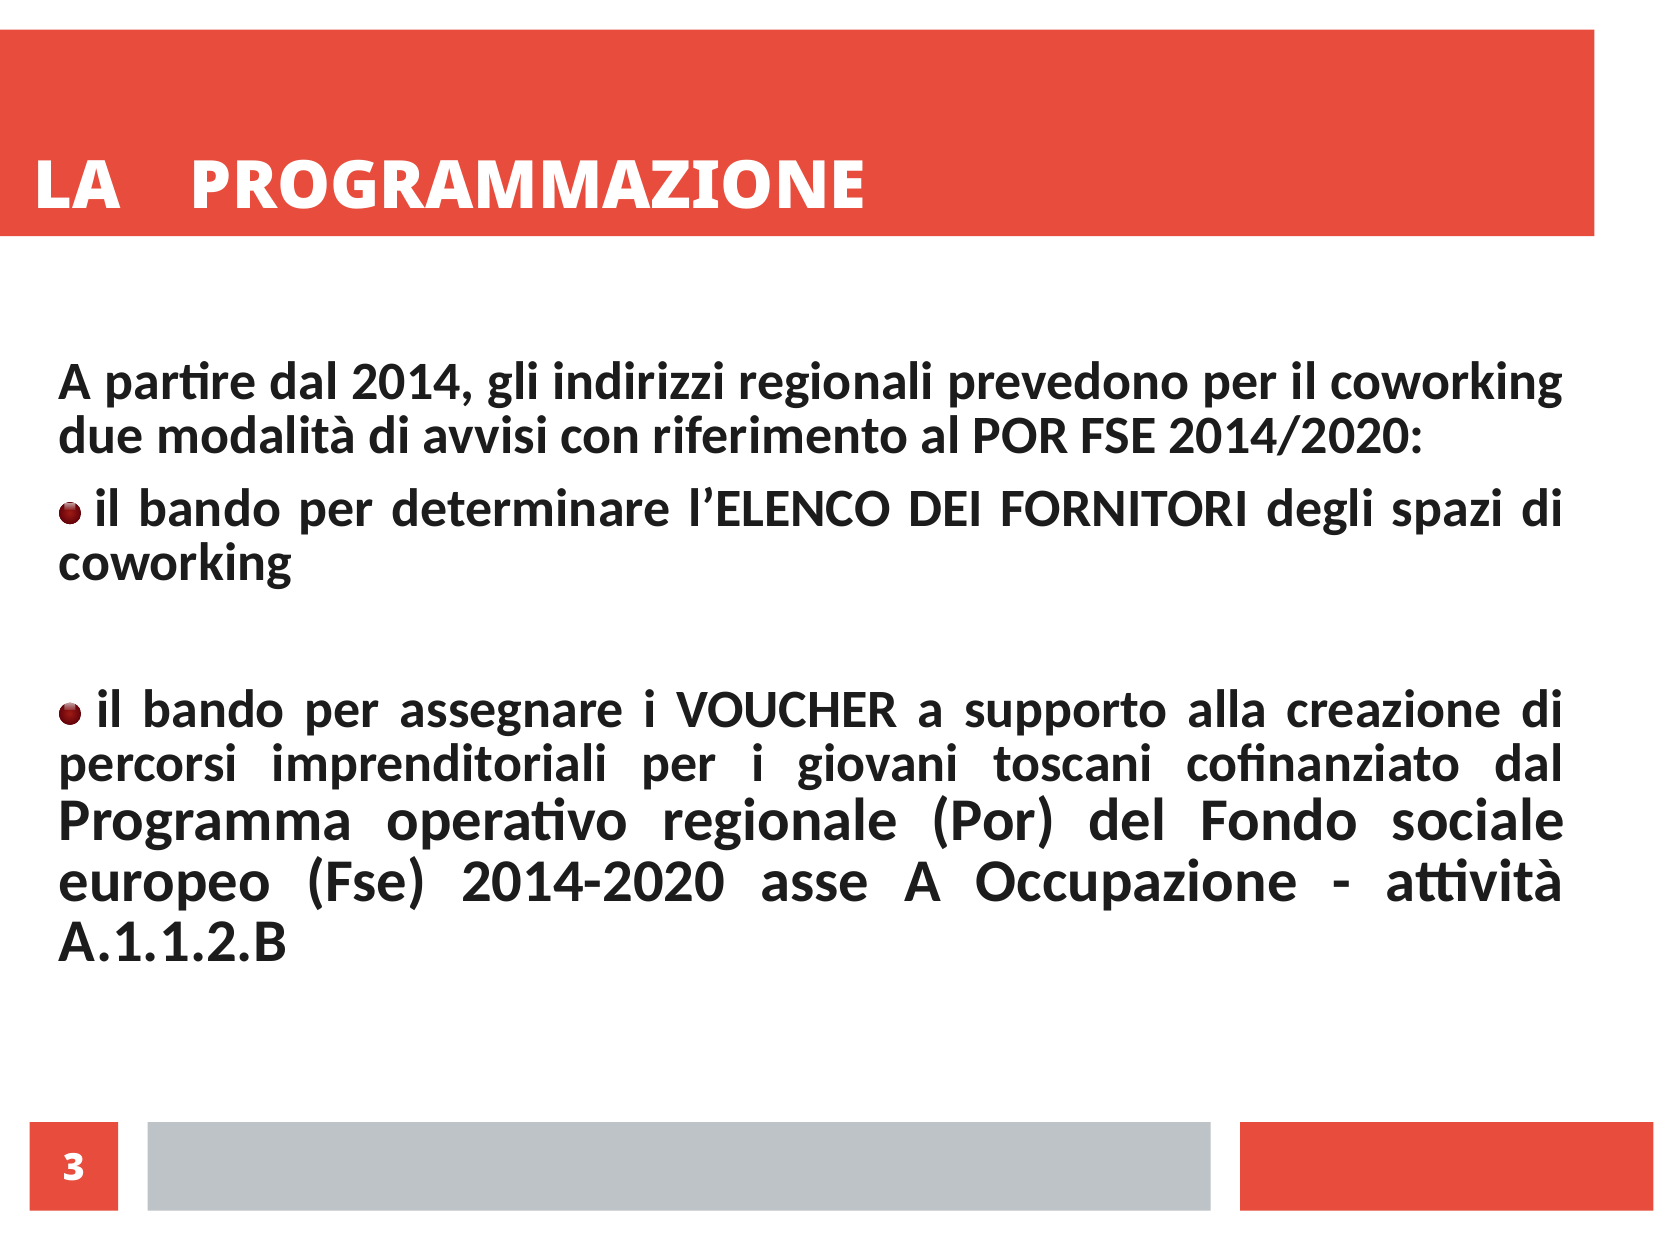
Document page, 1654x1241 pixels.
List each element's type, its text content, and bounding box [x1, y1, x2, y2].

list A partire dal 2014, gli indirizzi regionali prevedono per il coworking due modalità di avvisi con riferimento al POR FSE 2014/2020: il bando per determinare l’ELENCO DEI FORNITORI degli spazi di coworking il bando per assegnare i VOUCHER a supporto alla creazione di percorsi imprenditoriali per i giovani toscani cofinanziato dal Programma operativo regionale (Por) del Fondo sociale europeo (Fse) 2014-2020 asse A Occupazione - attività A.1.1.2.B [59, 295, 1565, 1025]
title LA PROGRAMMAZIONE [33, 80, 1570, 228]
